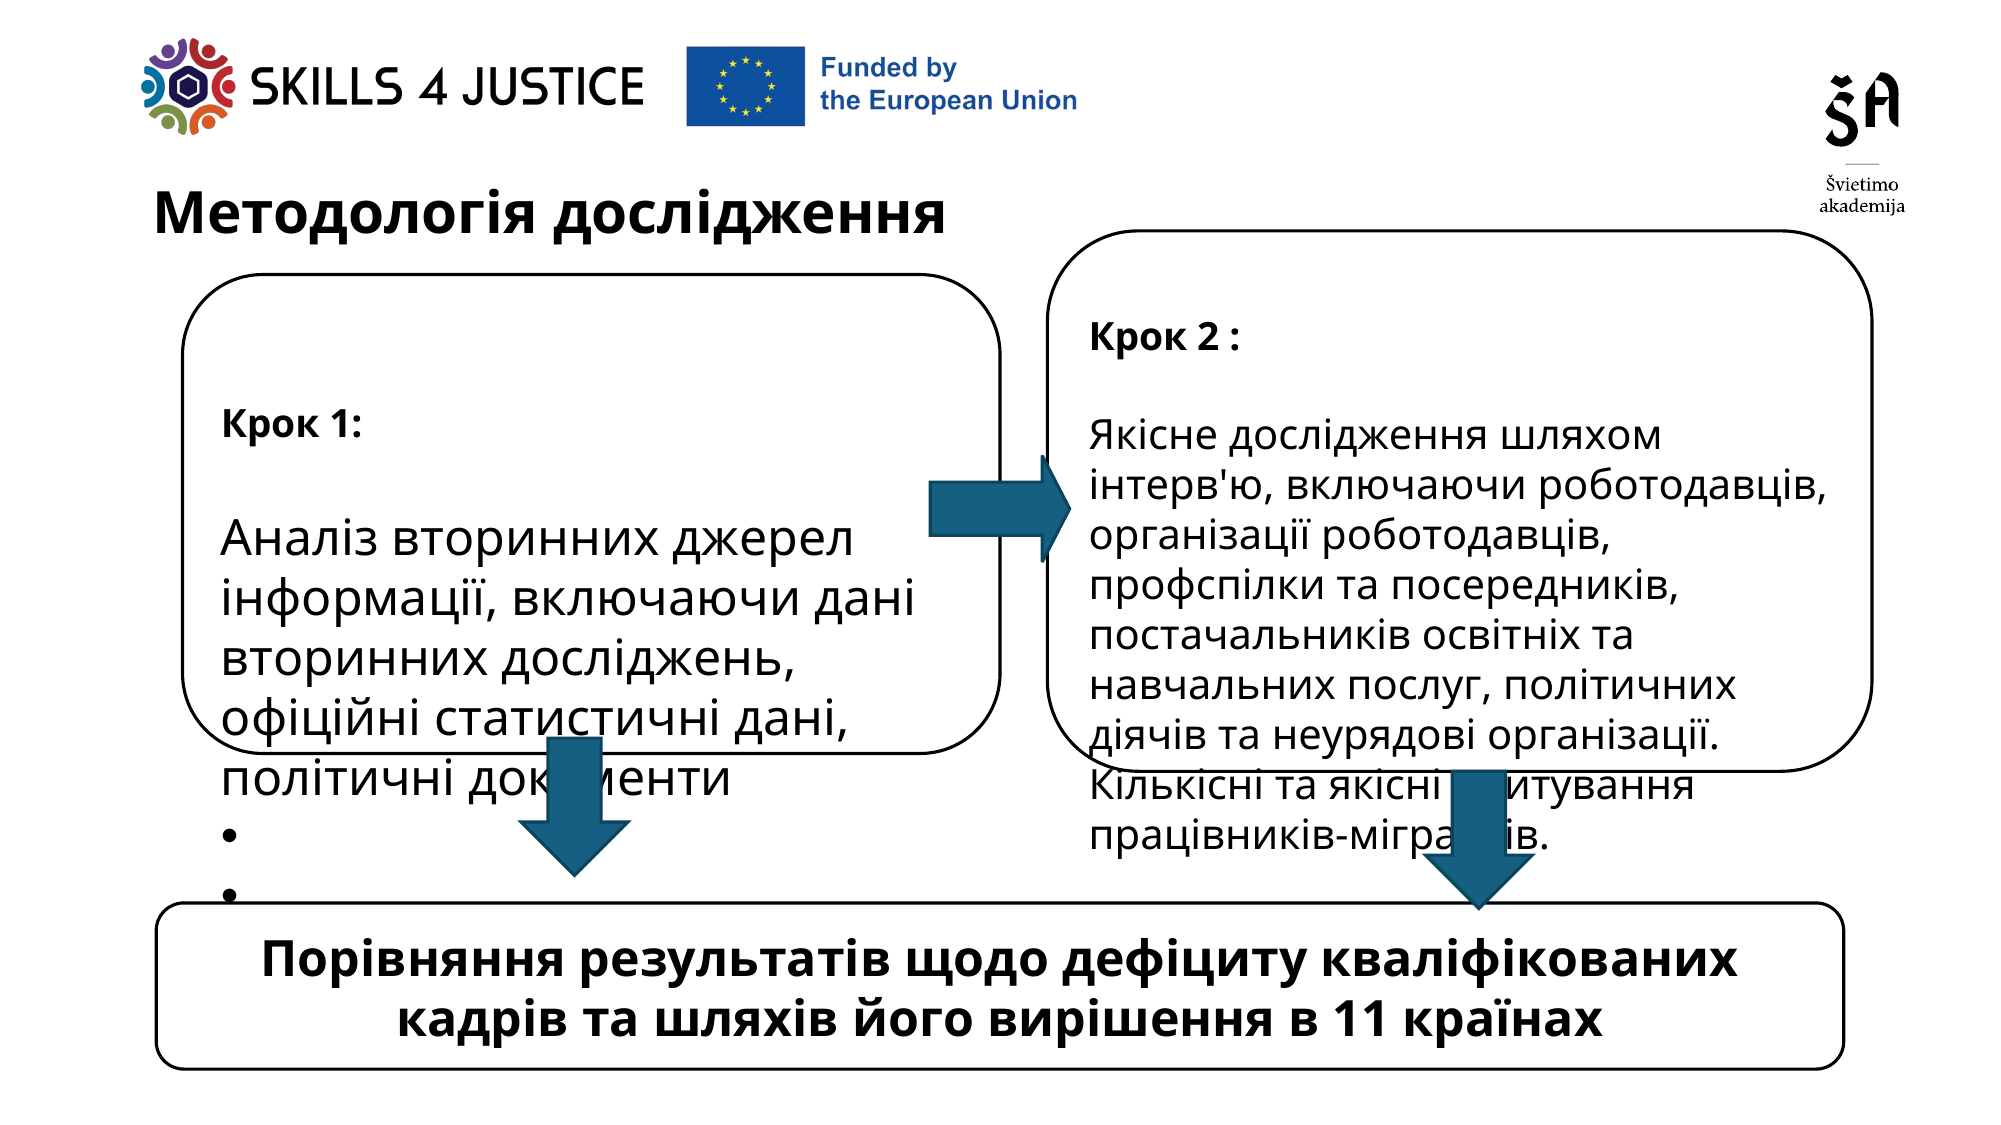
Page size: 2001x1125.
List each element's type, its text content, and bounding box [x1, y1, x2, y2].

text_box [930, 455, 1070, 563]
text_box [521, 738, 628, 876]
text_box [1425, 771, 1533, 909]
title Методологія дослідження [137, 139, 1679, 246]
text_box Порівняння результатів щодо дефіциту кваліфікованих кадрів та шляхів його вирішення в 11 країнах [156, 902, 1844, 1070]
text_box Крок 1: Аналіз вторинних джерел інформації, включаючи дані вторинних досліджень, офіційні статистичні дані, політичні документи [182, 274, 1001, 754]
text_box Крок 2 : Якісне дослідження шляхом інтерв'ю, включаючи роботодавців, організації роботодавців, профспілки та посередників, постачальників освітніх та навчальних послуг, політичних діячів та неурядові організації. Кількісні та якісні опитування працівників-мігрантів. [1047, 230, 1873, 772]
